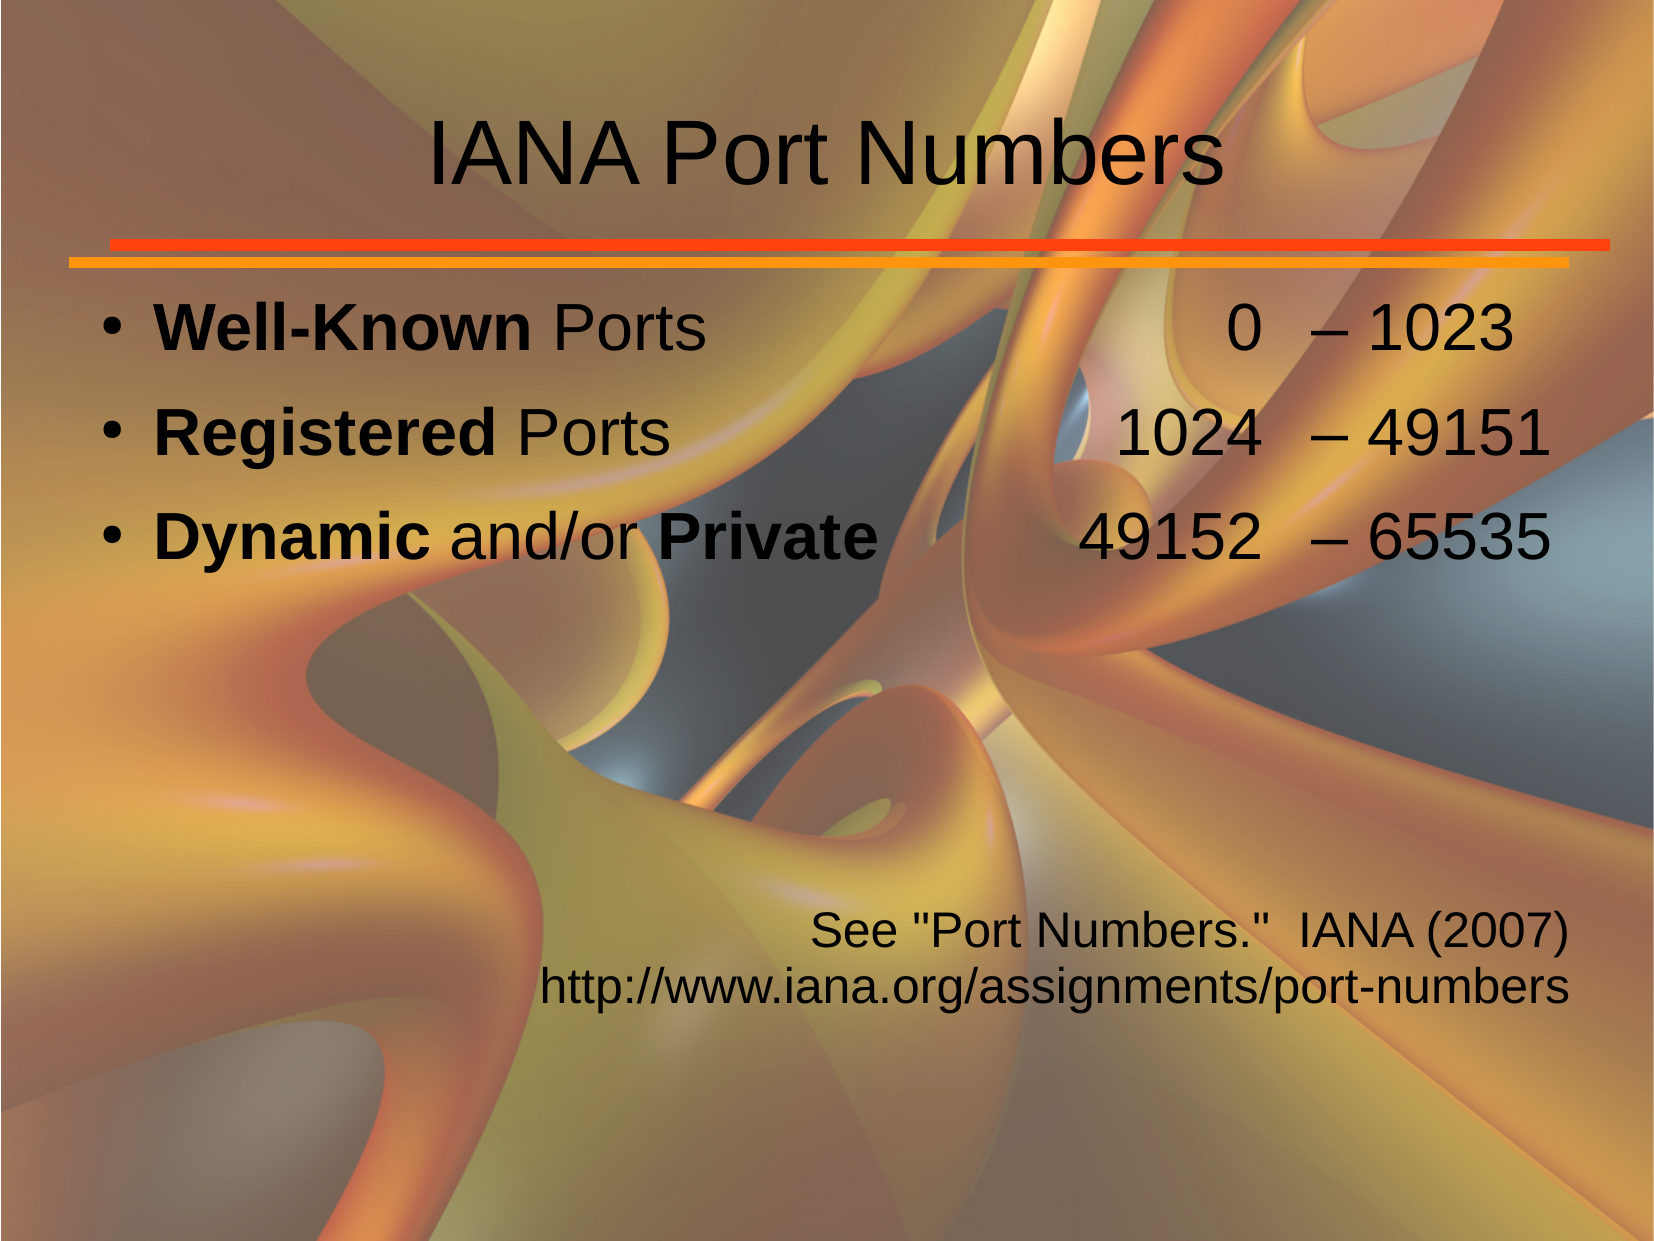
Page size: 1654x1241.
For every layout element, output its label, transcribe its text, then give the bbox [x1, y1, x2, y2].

title IANA Port Numbers [82, 49, 1571, 257]
list Well-Known Ports 0 – 1023 Registered Ports 1024 – 49151 Dynamic and/or Private 49152 – 65535 See "Port Numbers." IANA (2007) http://www.iana.org/assignments/port-numbers [82, 290, 1571, 1109]
